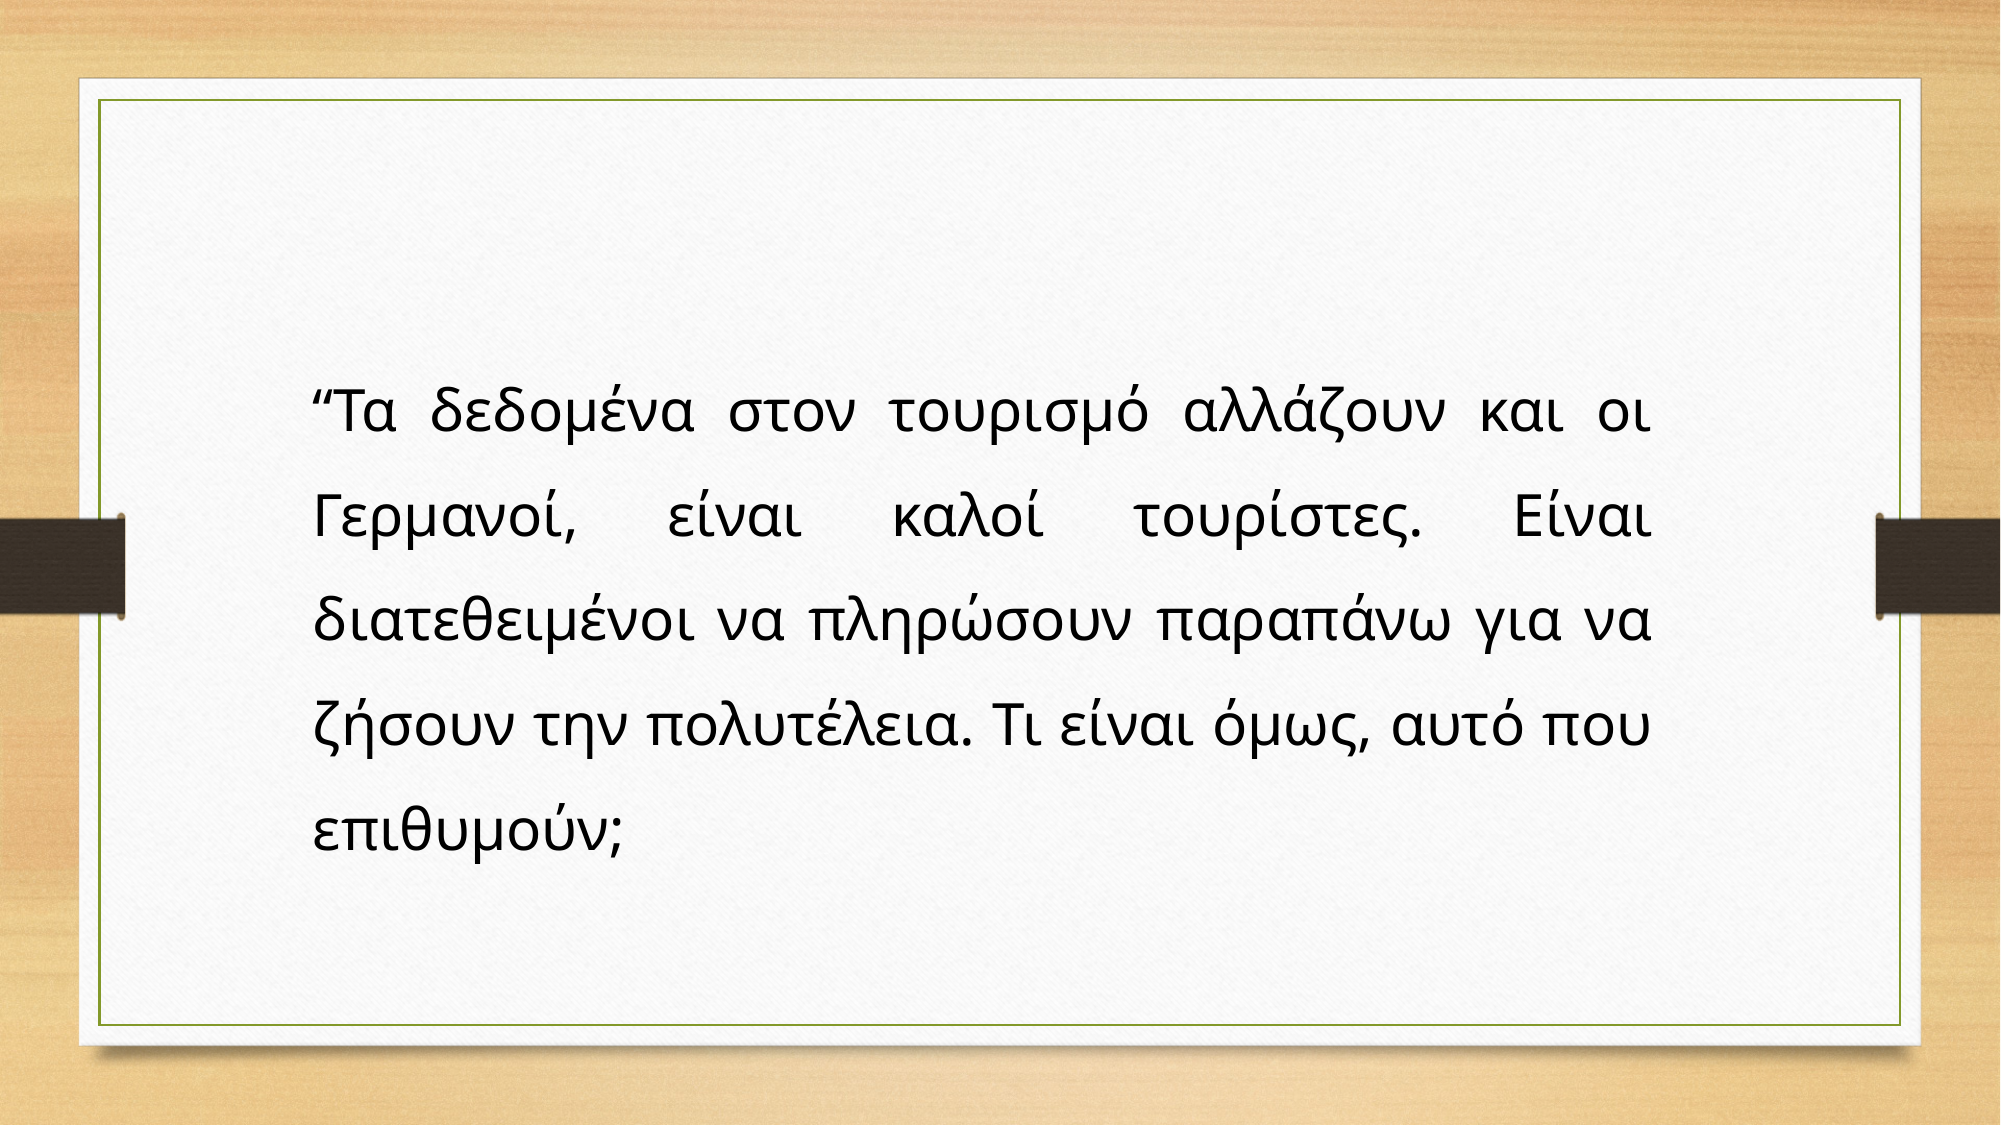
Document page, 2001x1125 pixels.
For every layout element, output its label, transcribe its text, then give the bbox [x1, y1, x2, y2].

text_box “Τα δεδομένα στον τουρισμό αλλάζουν και οι Γερμανοί, είναι καλοί τουρίστες. Είναι διατεθειμένοι να πληρώσουν παραπάνω για να ζήσουν την πολυτέλεια. Τι είναι όμως, αυτό που επιθυμούν; [297, 330, 1709, 866]
